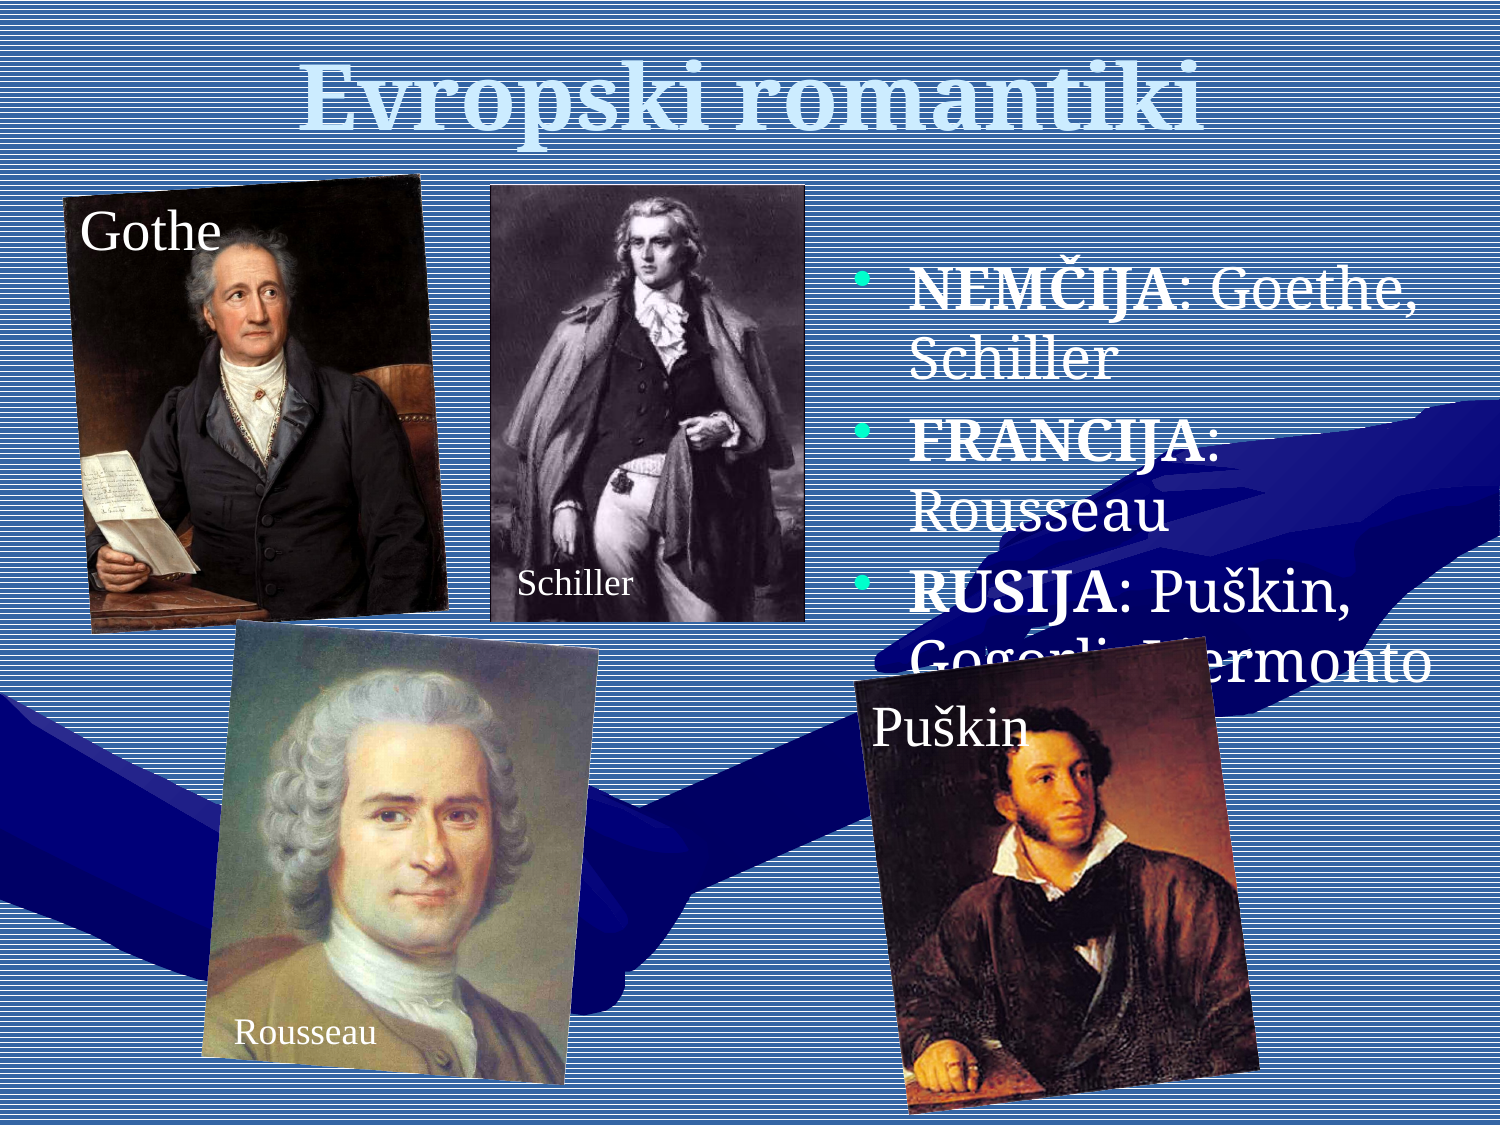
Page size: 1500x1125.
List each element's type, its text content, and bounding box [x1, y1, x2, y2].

picture [67, 173, 599, 1085]
picture [490, 184, 805, 622]
text_box Gothe [64, 184, 254, 270]
text_box Rousseau [218, 999, 393, 1060]
title Evropski romantiki [76, 0, 1427, 188]
picture [862, 636, 1260, 1115]
text_box Puškin [856, 680, 1046, 766]
list NEMČIJA: Goethe, Schiller FRANCIJA: Rousseau RUSIJA: Puškin, Gogorlj, Ljermonto [837, 243, 1500, 987]
text_box Schiller [501, 550, 649, 611]
